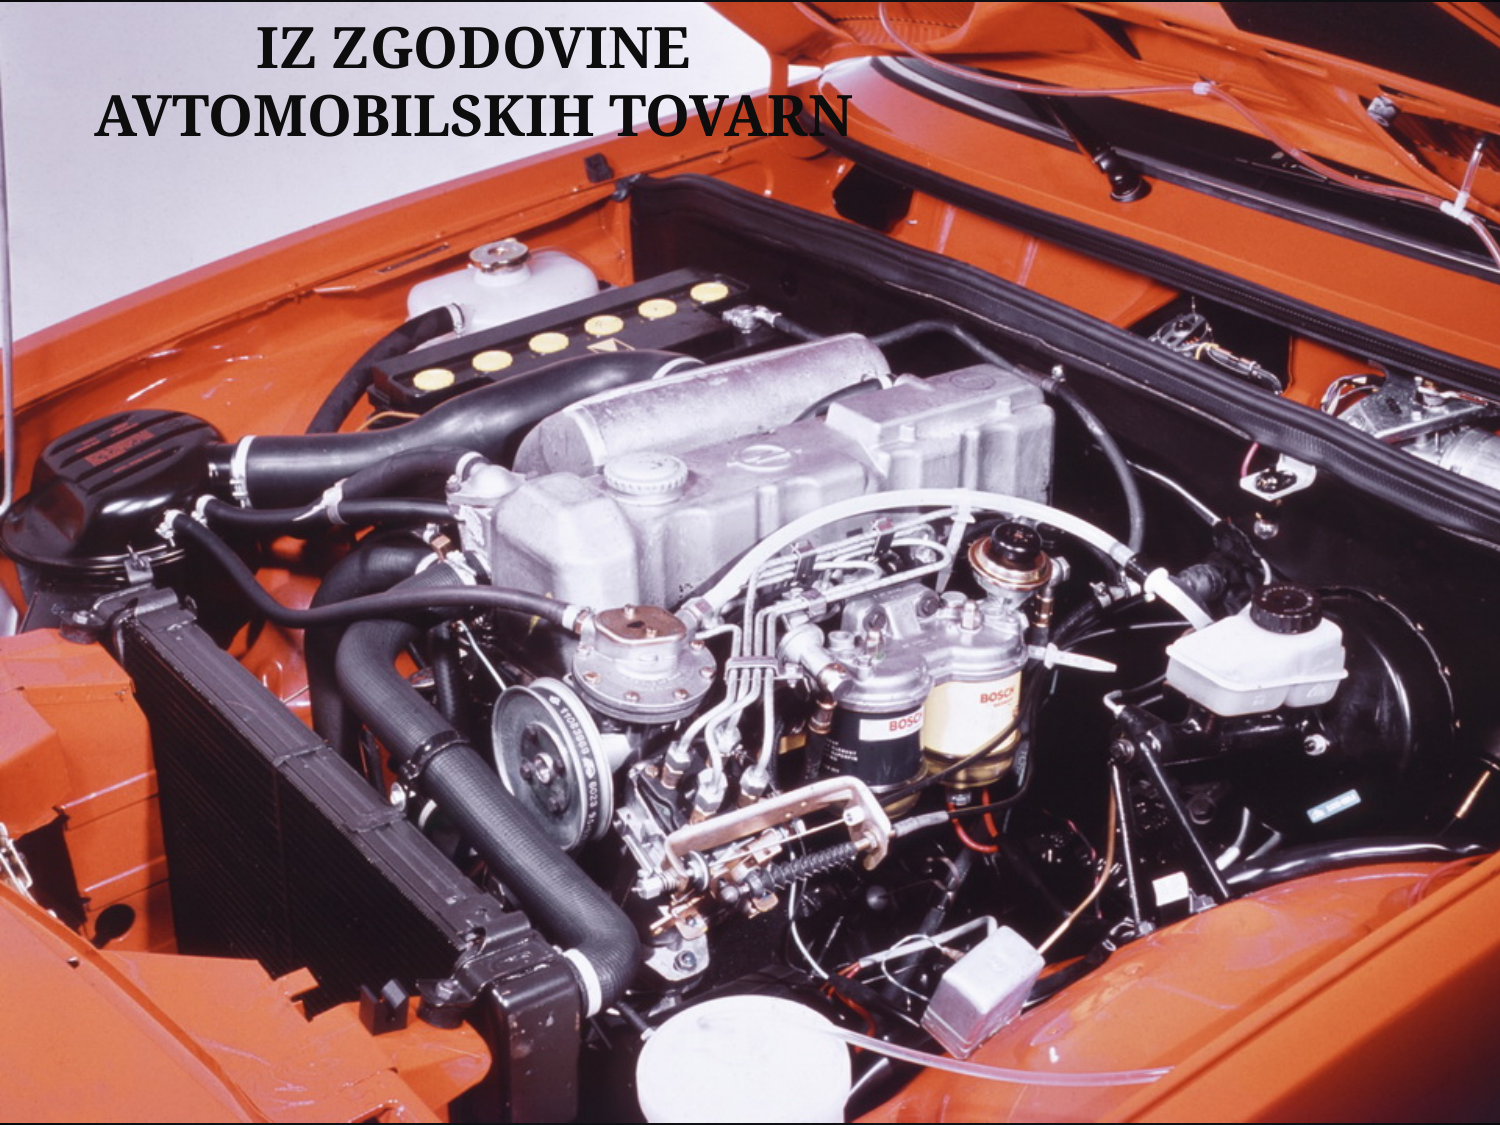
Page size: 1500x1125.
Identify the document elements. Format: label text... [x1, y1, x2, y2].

title IZ ZGODOVINE AVTOMOBILSKIH TOVARN [1, 2, 946, 156]
picture [0, 0, 1500, 1125]
